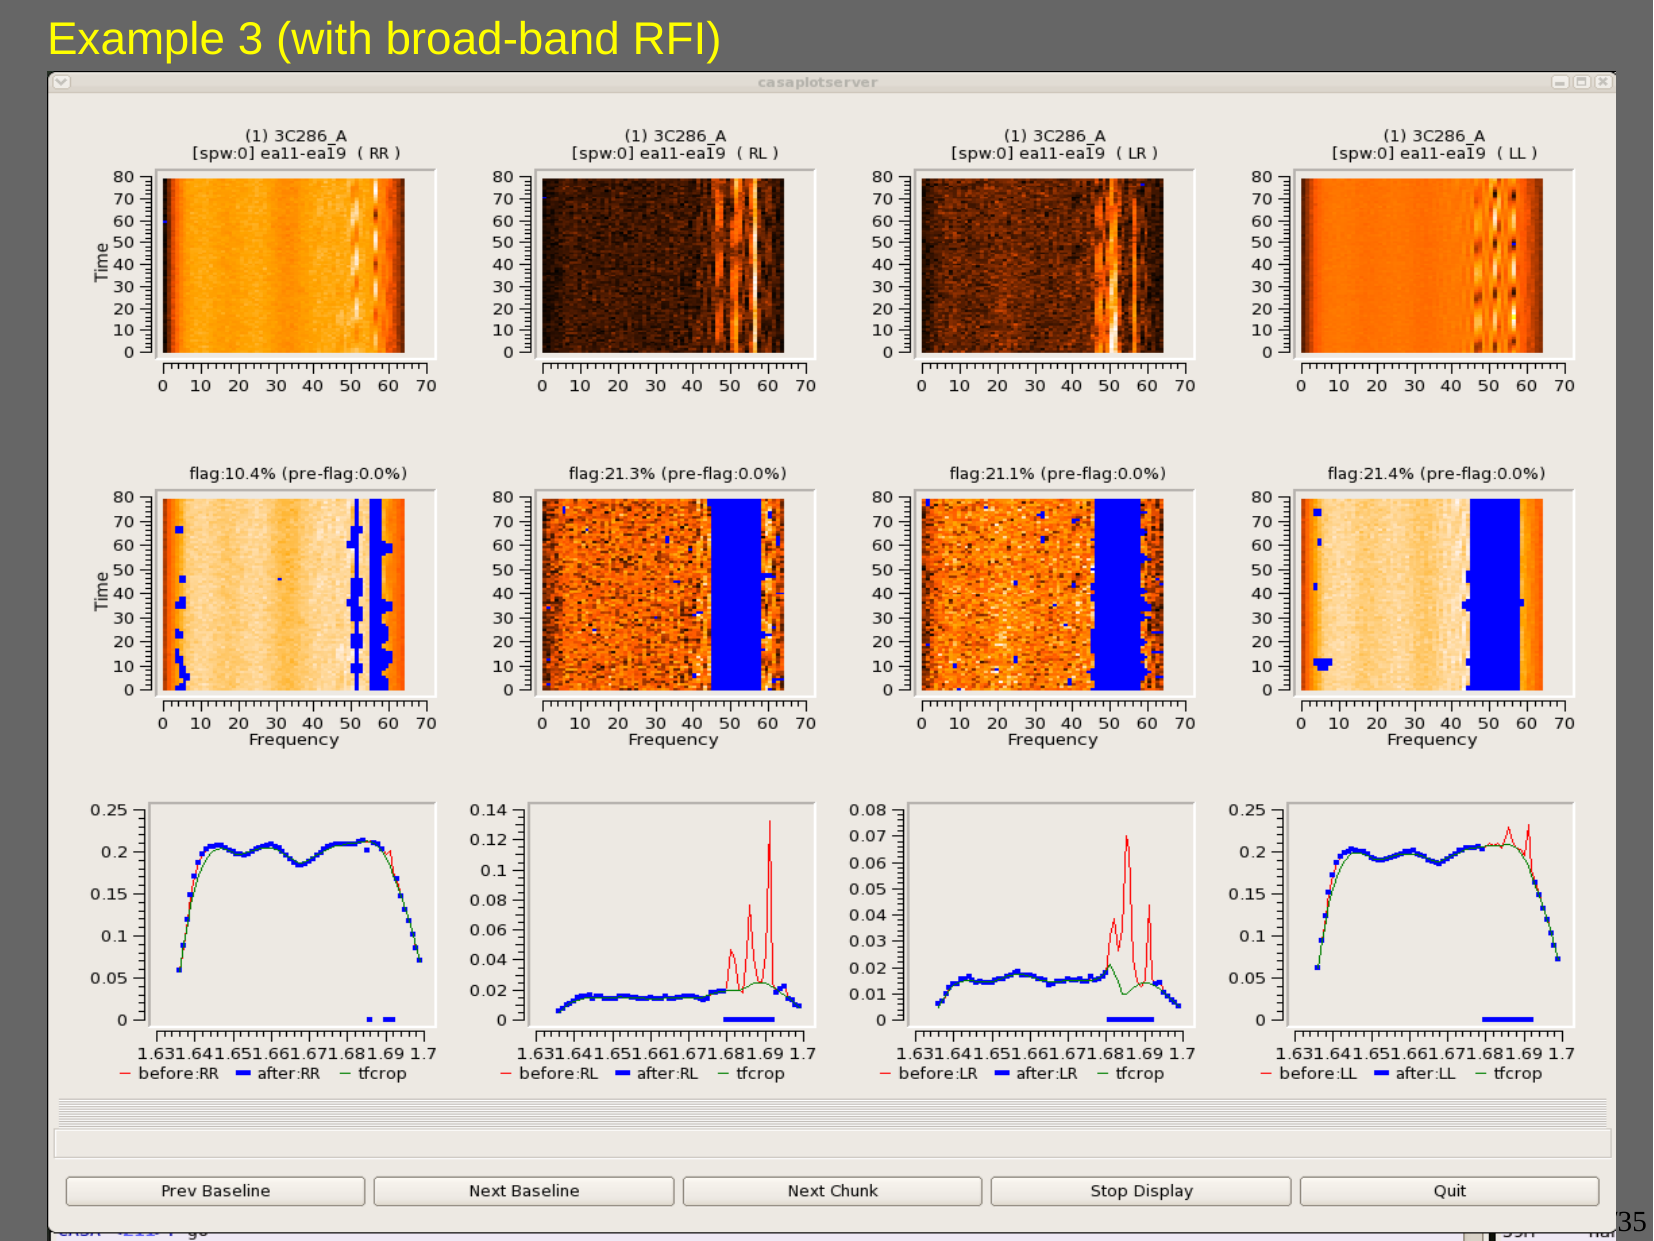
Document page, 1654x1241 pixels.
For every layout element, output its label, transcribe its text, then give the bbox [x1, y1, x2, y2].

picture [47, 71, 1616, 1241]
text_box Example 3 (with broad-band RFI) [32, 5, 1554, 126]
